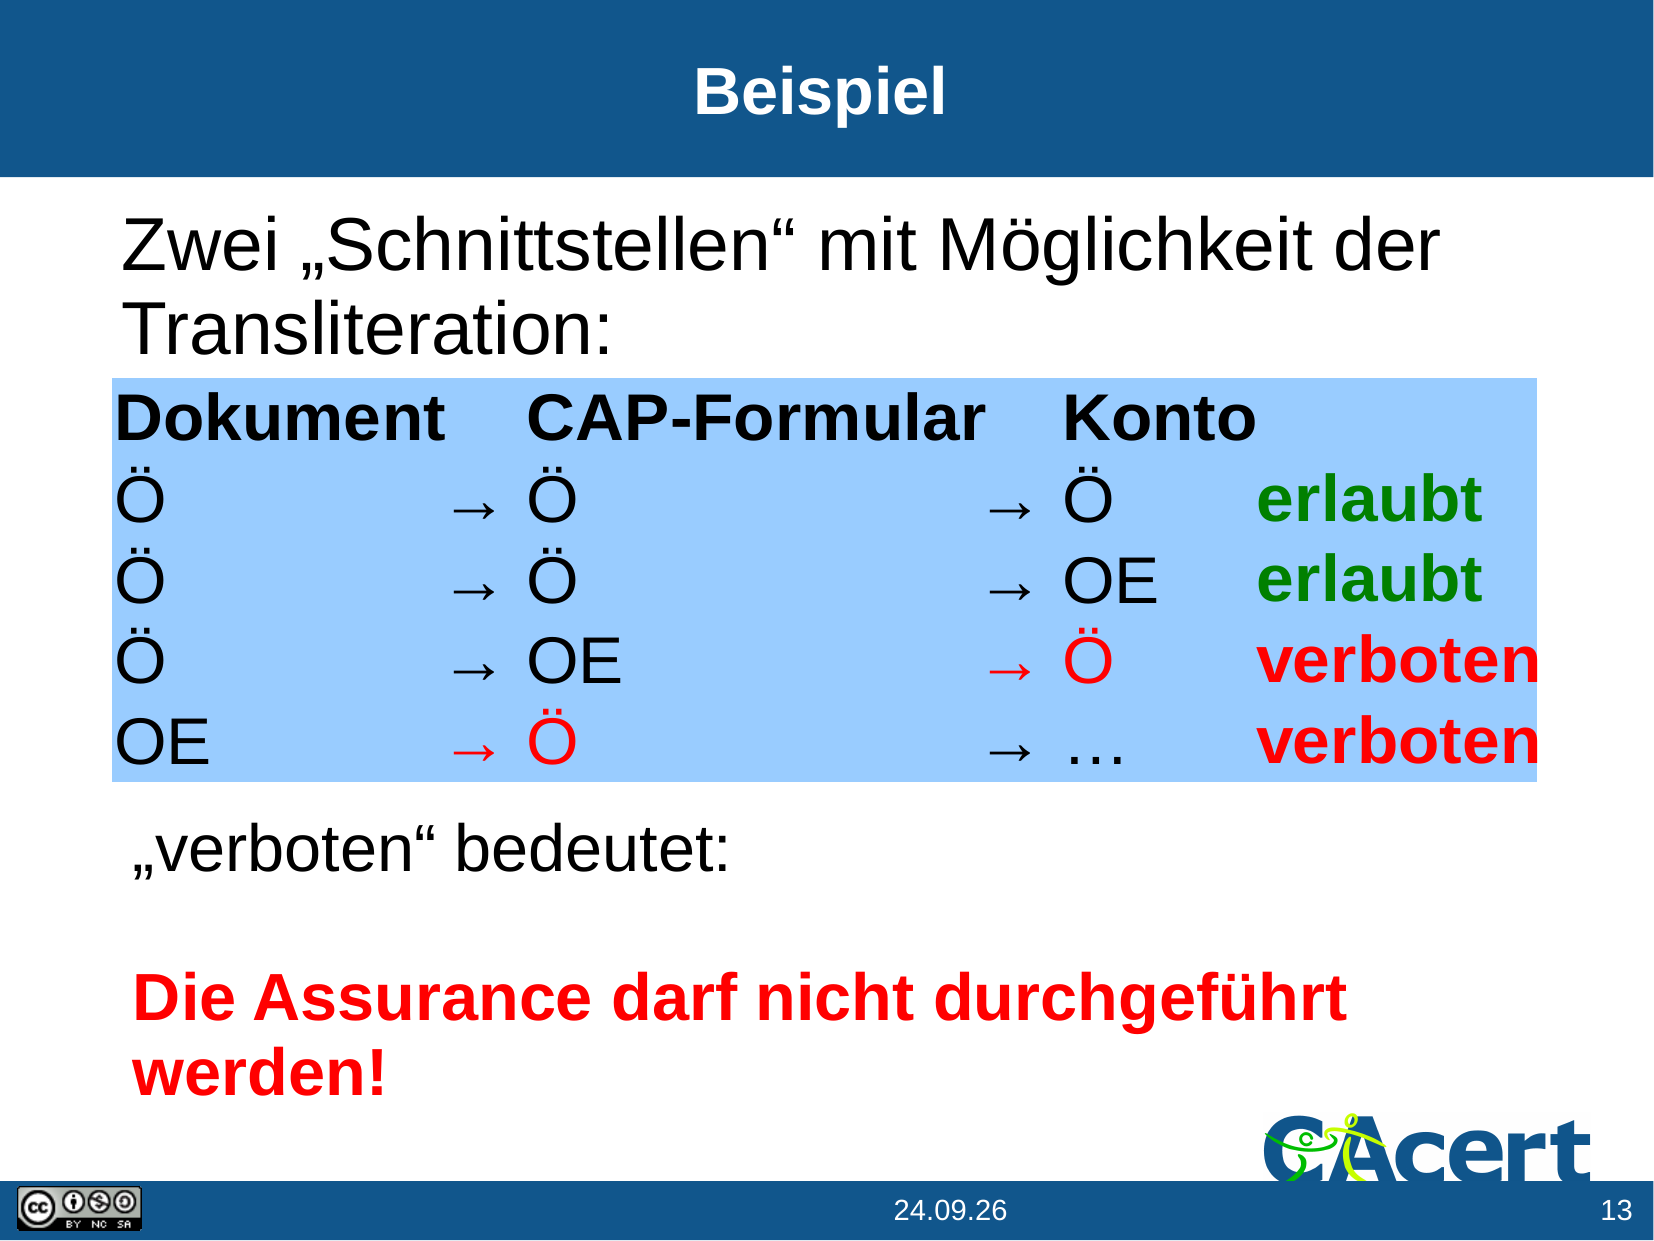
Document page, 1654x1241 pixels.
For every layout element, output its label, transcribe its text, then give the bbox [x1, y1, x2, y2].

text_box Zwei „Schnittstellen“ mit Möglichkeit der Transliteration: [106, 194, 1536, 378]
text_box „verboten“ bedeutet: Die Assurance darf nicht durchgeführt werden! [118, 803, 1536, 1118]
picture [17, 1186, 112, 1231]
chart [112, 377, 1654, 1241]
title Beispiel [76, 17, 1565, 166]
